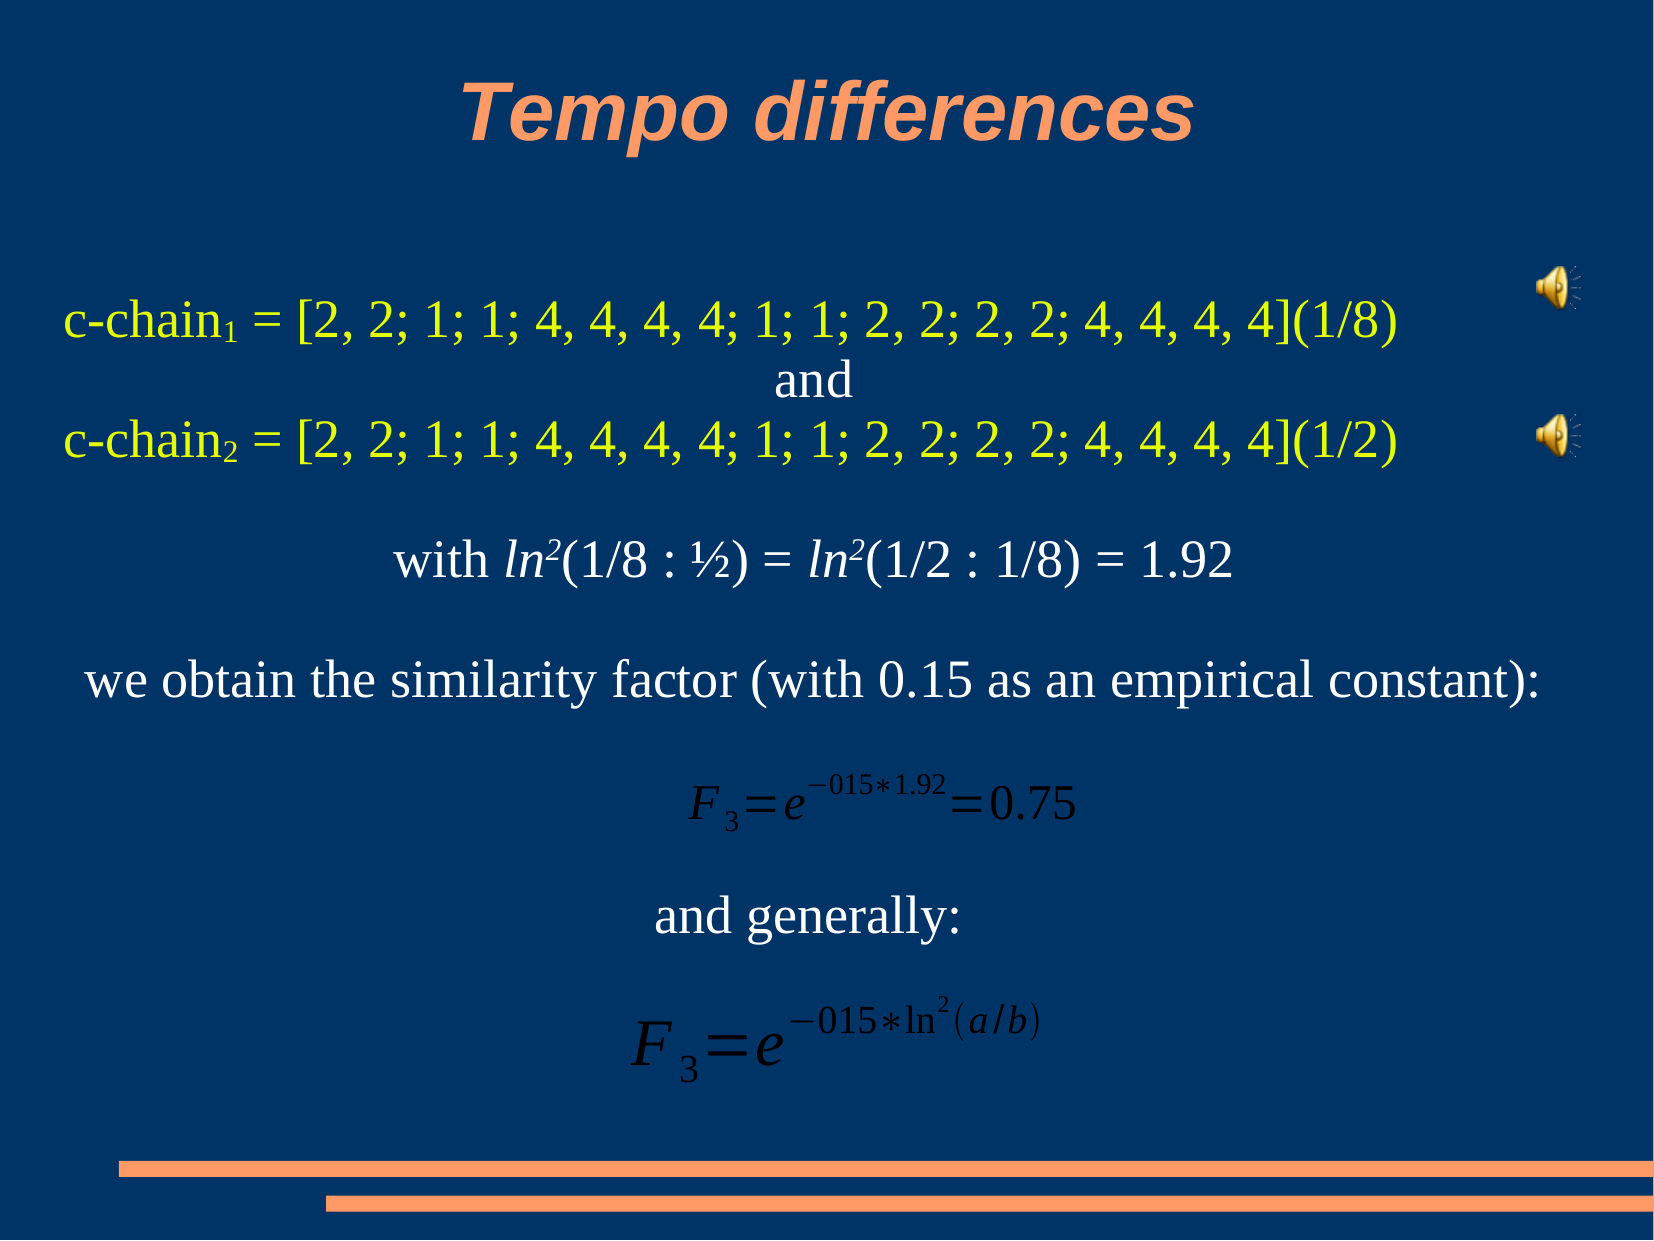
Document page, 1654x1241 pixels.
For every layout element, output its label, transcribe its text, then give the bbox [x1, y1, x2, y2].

picture [1535, 413, 1586, 464]
chart [679, 767, 1082, 841]
picture [1535, 265, 1586, 316]
subtitle c-chain1 = [2, 2; 1; 1; 4, 4, 4, 4; 1; 1; 2, 2; 2, 2; 4, 4, 4, 4](1/8) and c-chain2 = [2, 2; 1; 1; 4, 4, 4, 4; 1; 1; 2, 2; 2, 2; 4, 4, 4, 4](1/2) with ln2(1/8 : ½) = ln2(1/2 : 1/8) = 1.92 we obtain the similarity factor (with 0.15 as an empirical constant): [63, 203, 1565, 916]
title Tempo differences [121, 46, 1534, 178]
chart [620, 991, 1048, 1093]
text_box and generally: [140, 856, 1477, 975]
